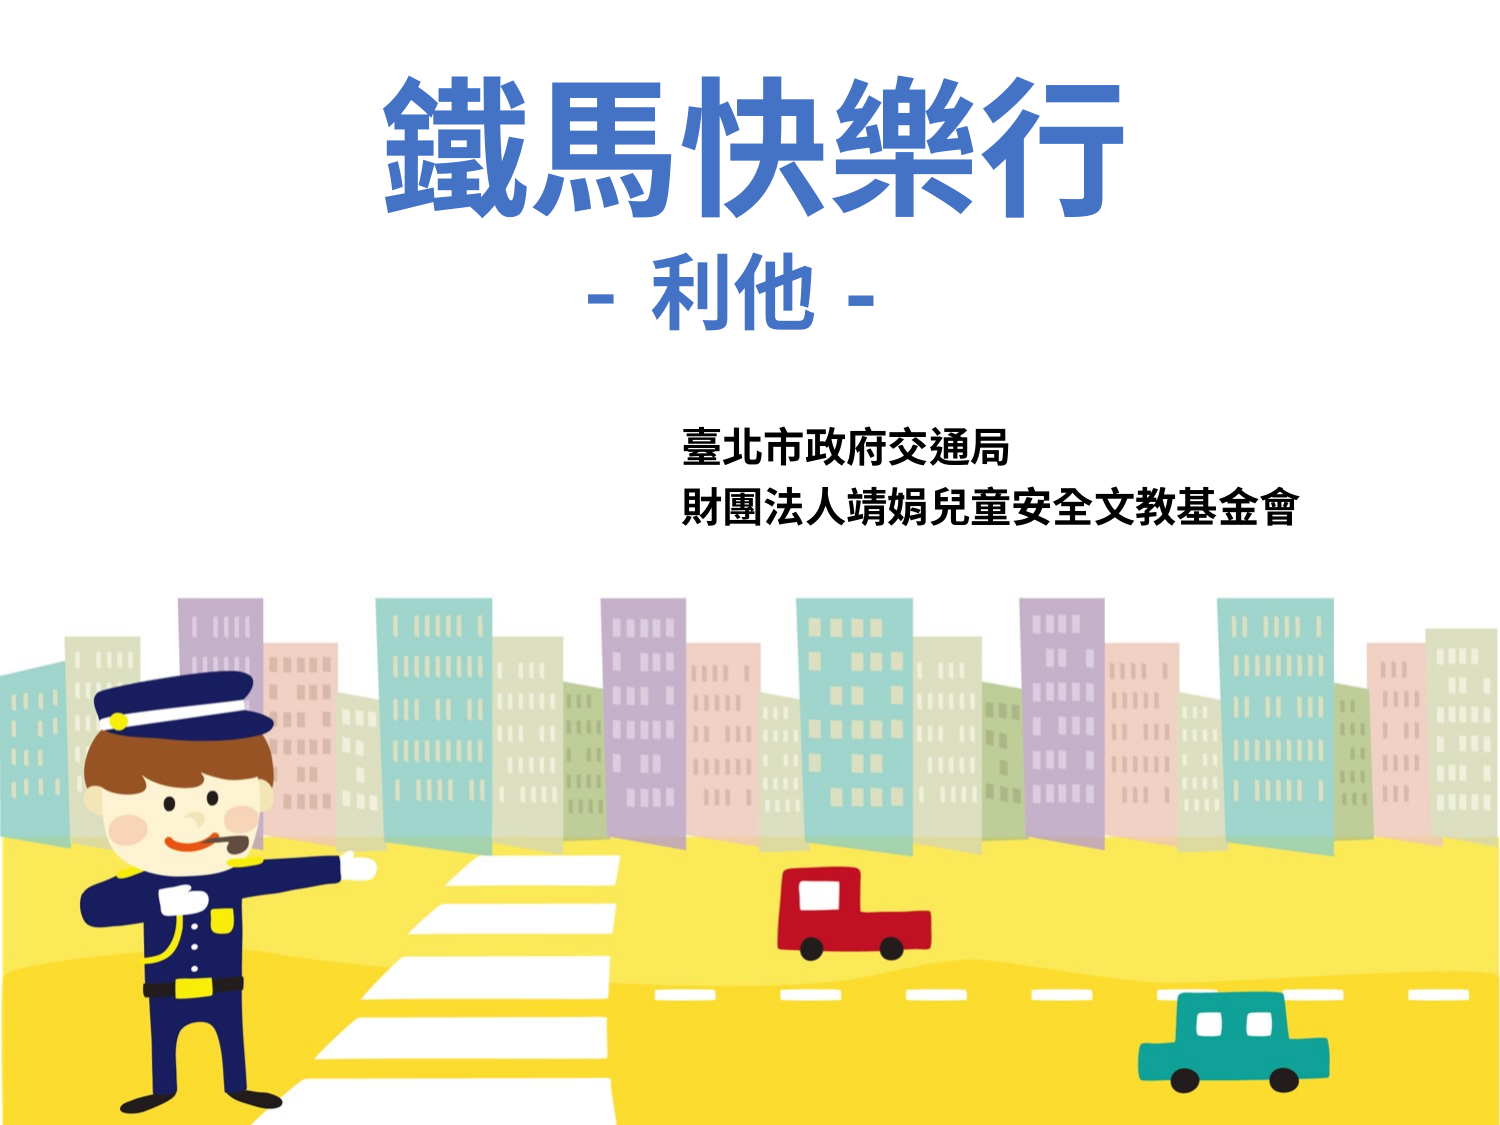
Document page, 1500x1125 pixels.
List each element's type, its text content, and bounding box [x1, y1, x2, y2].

subtitle -利他- [171, 243, 1297, 338]
picture [0, 0, 1500, 1125]
text_box 臺北市政府交通局 財團法人靖娟兒童安全文教基金會 [666, 418, 1322, 541]
title 鐵馬快樂行 [191, 101, 1317, 245]
